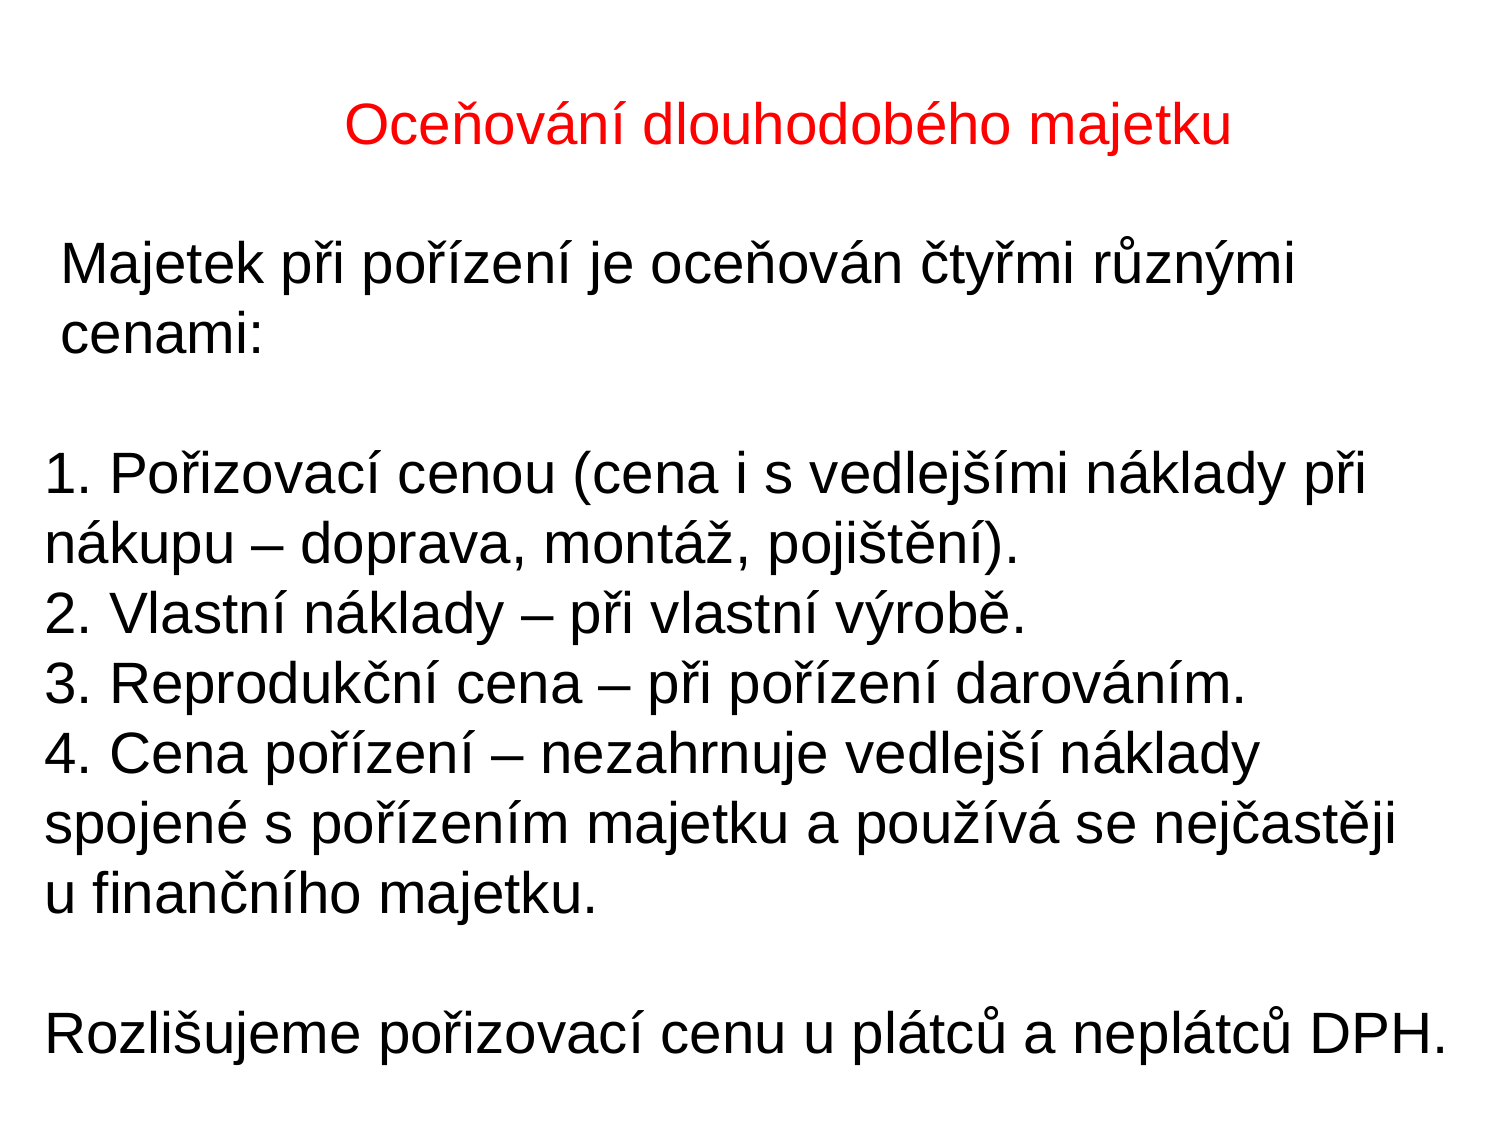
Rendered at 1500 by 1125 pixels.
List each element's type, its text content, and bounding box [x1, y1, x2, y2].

text_box Oceňování dlouhodobého majetku Majetek při pořízení je oceňován čtyřmi různými cenami: Pořizovací cenou (cena i s vedlejšími náklady při nákupu – doprava, montáž, pojištění). Vlastní náklady – při vlastní výrobě. Reprodukční cena – při pořízení darováním. Cena pořízení – nezahrnuje vedlejší náklady spojené s pořízením majetku a používá se nejčastěji u finančního majetku. Rozlišujeme pořizovací cenu u plátců a neplátců DPH. [29, 78, 1471, 1074]
